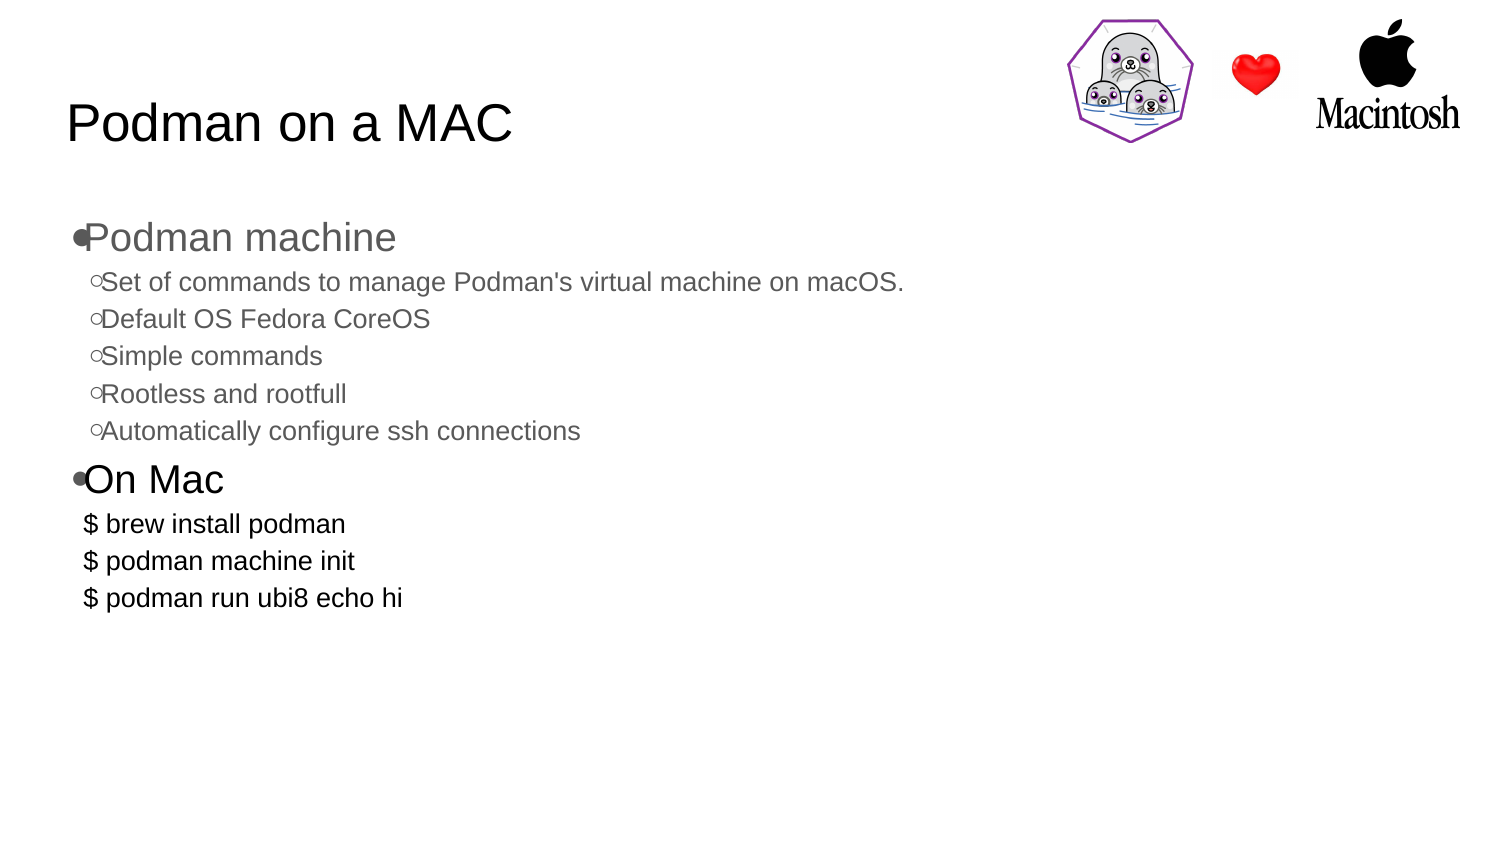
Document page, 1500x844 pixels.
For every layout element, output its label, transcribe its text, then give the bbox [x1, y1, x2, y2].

picture [1212, 50, 1299, 99]
picture [1316, 19, 1460, 129]
picture [1067, 19, 1194, 143]
list Podman machine Set of commands to manage Podman's virtual machine on macOS. Default OS Fedora CoreOS Simple commands Rootless and rootfull Automatically configure ssh connections On Mac $ brew install podman $ podman machine init $ podman run ubi8 echo hi [51, 189, 1449, 750]
title Podman on a MAC [51, 72, 1449, 167]
